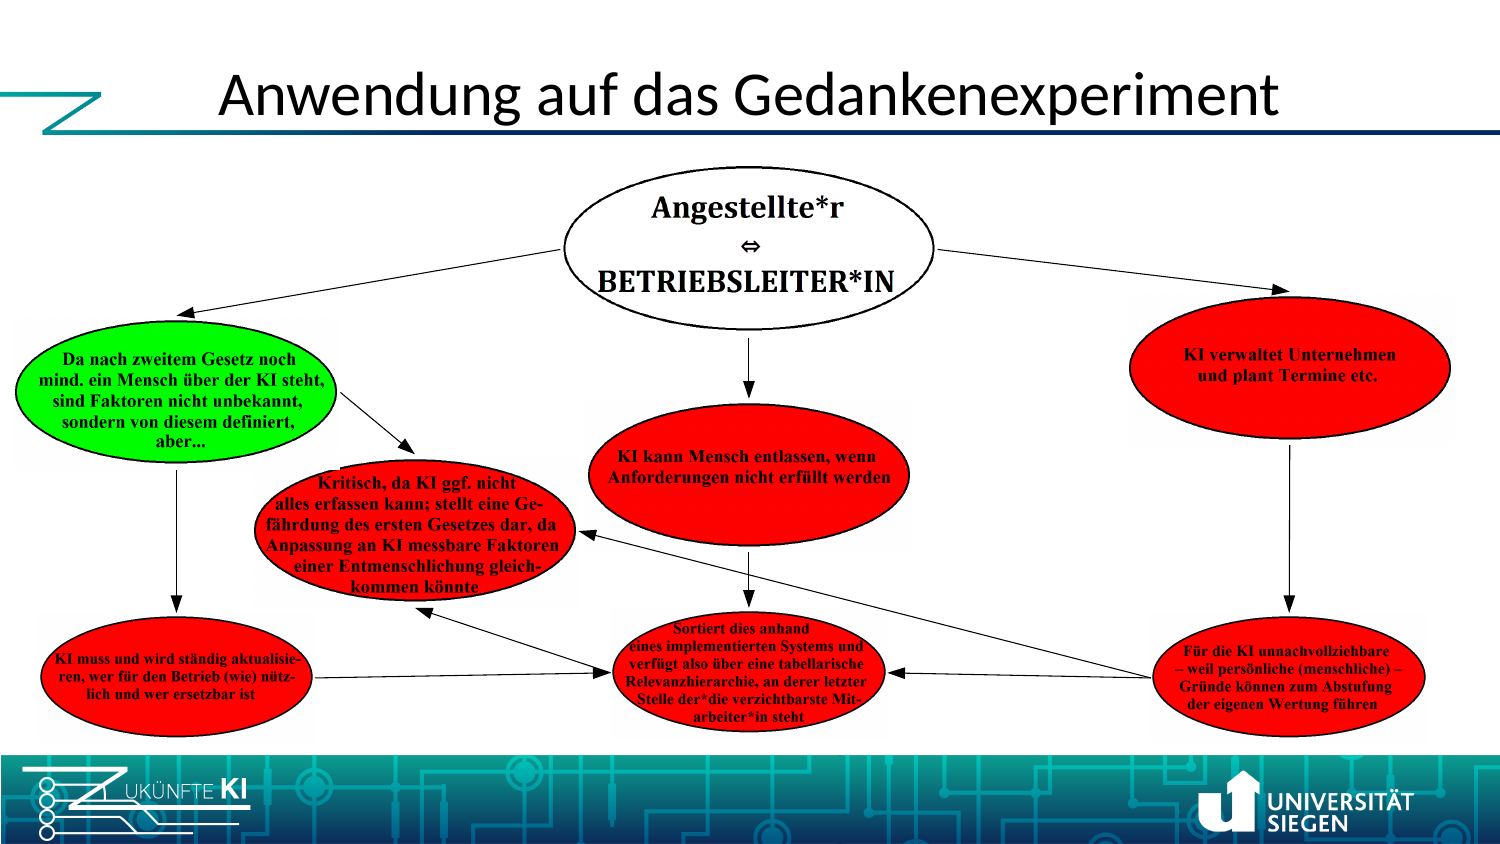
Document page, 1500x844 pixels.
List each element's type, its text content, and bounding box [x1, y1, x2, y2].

picture [560, 160, 938, 339]
picture [585, 536, 657, 553]
title Anwendung auf das Gedankenexperiment [75, 20, 1426, 161]
picture [38, 612, 315, 743]
picture [1150, 612, 1428, 743]
picture [585, 398, 913, 553]
picture [1126, 291, 1454, 446]
picture [610, 607, 888, 738]
picture [12, 315, 579, 608]
